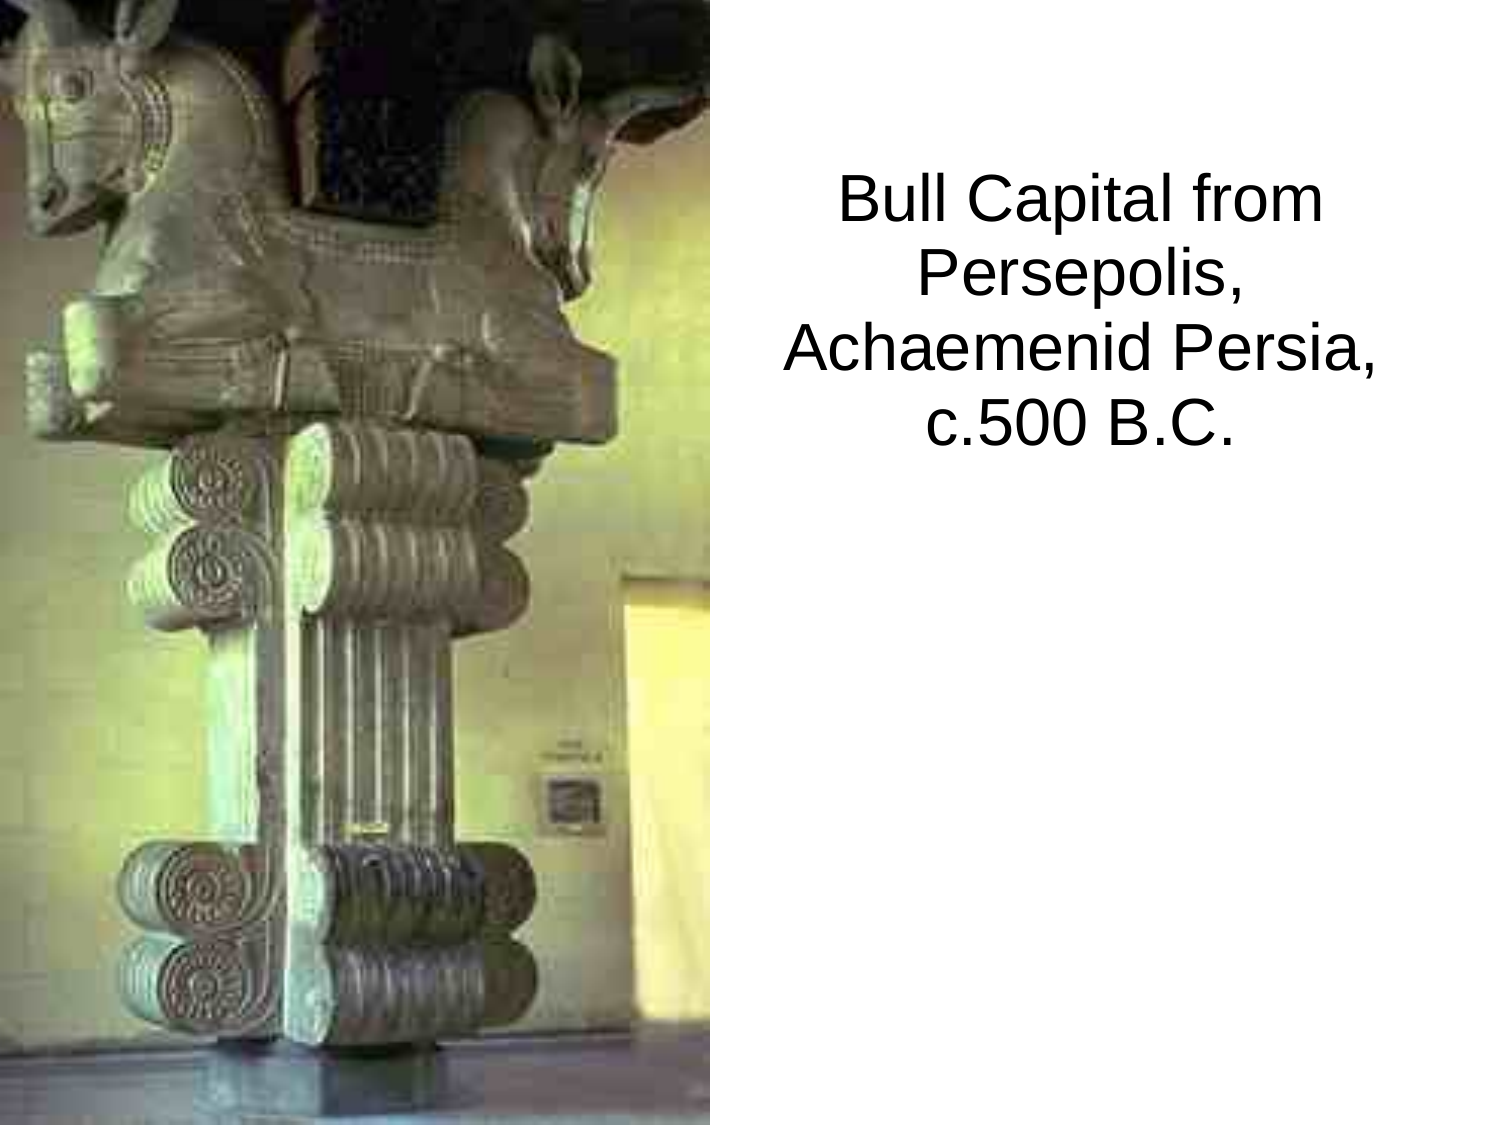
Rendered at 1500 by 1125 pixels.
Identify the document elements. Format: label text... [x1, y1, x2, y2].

picture [0, 0, 710, 1125]
title Bull Capital from Persepolis, Achaemenid Persia, c.500 B.C. [737, 45, 1426, 576]
